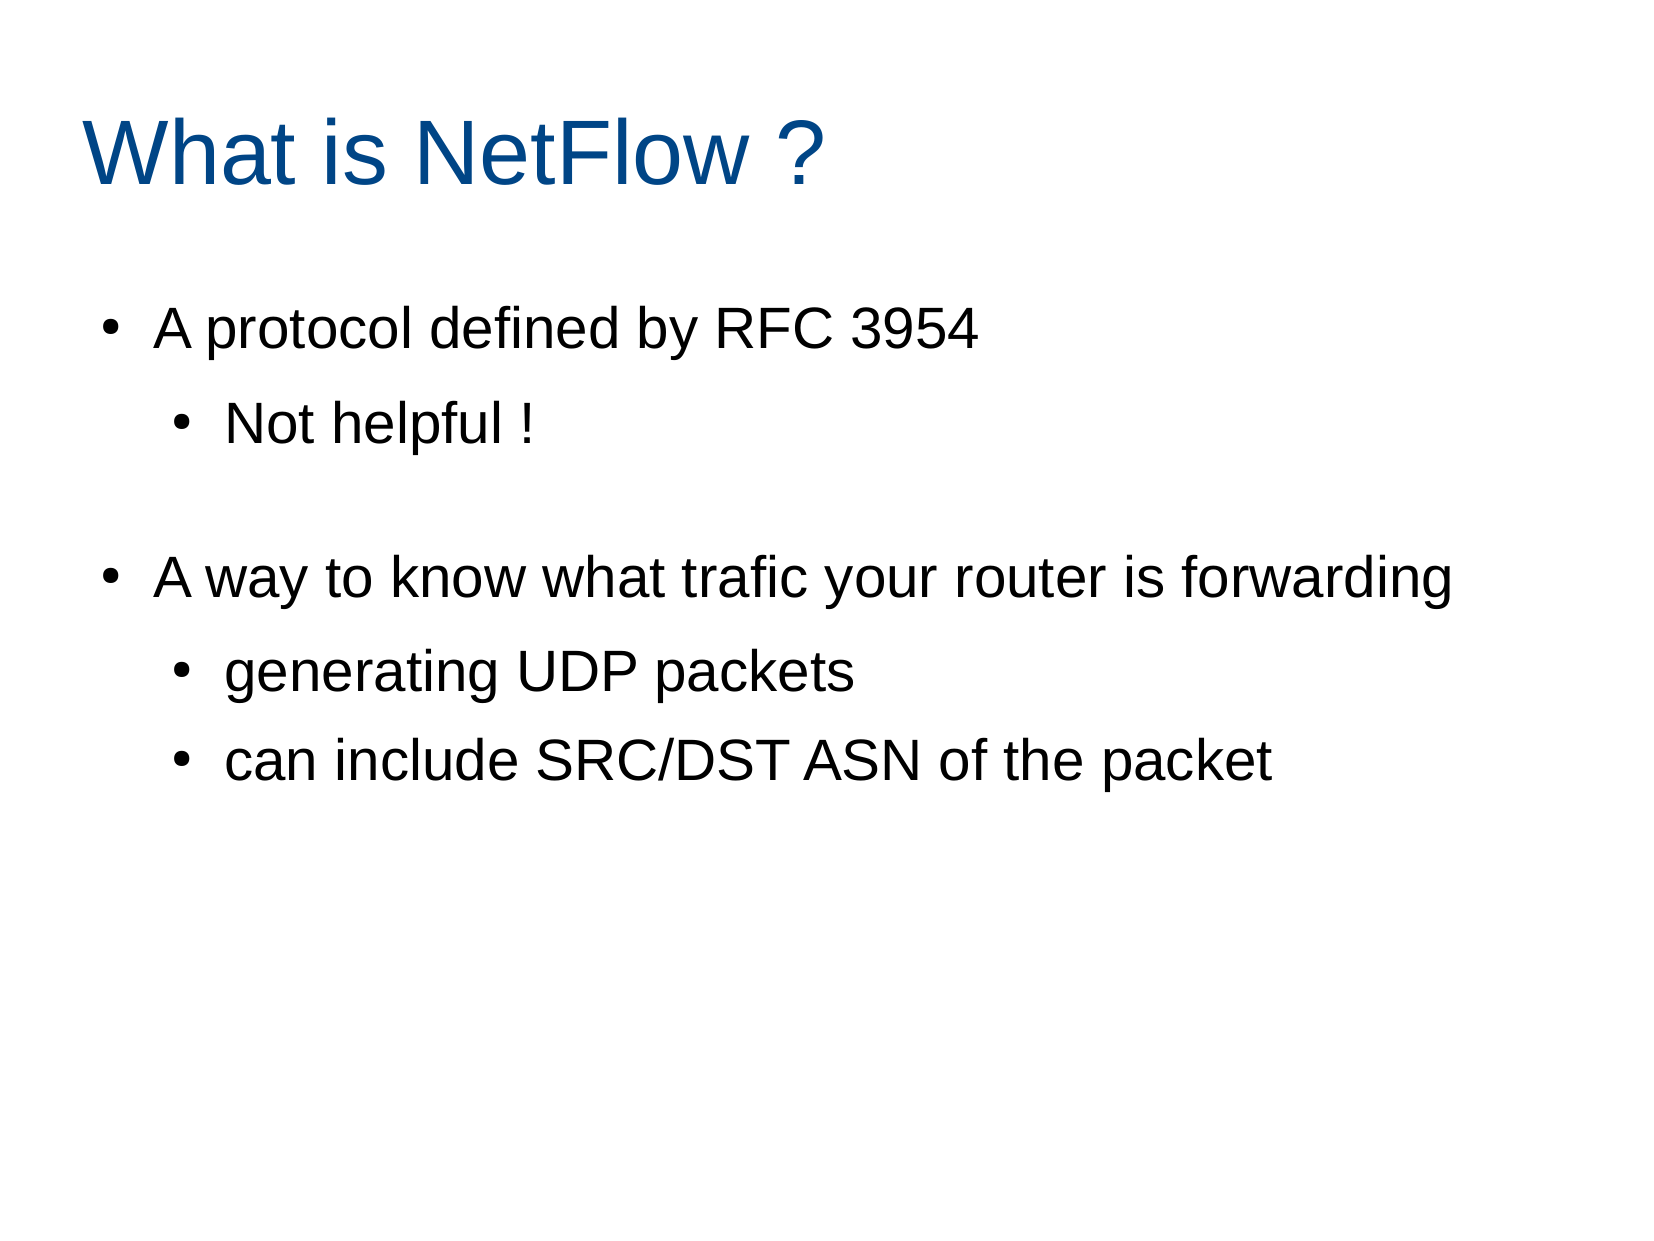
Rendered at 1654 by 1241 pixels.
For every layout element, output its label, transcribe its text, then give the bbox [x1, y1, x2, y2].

list A protocol defined by RFC 3954 Not helpful ! A way to know what trafic your router is forwarding generating UDP packets can include SRC/DST ASN of the packet [82, 296, 1571, 1115]
title What is NetFlow ? [82, 49, 1571, 257]
